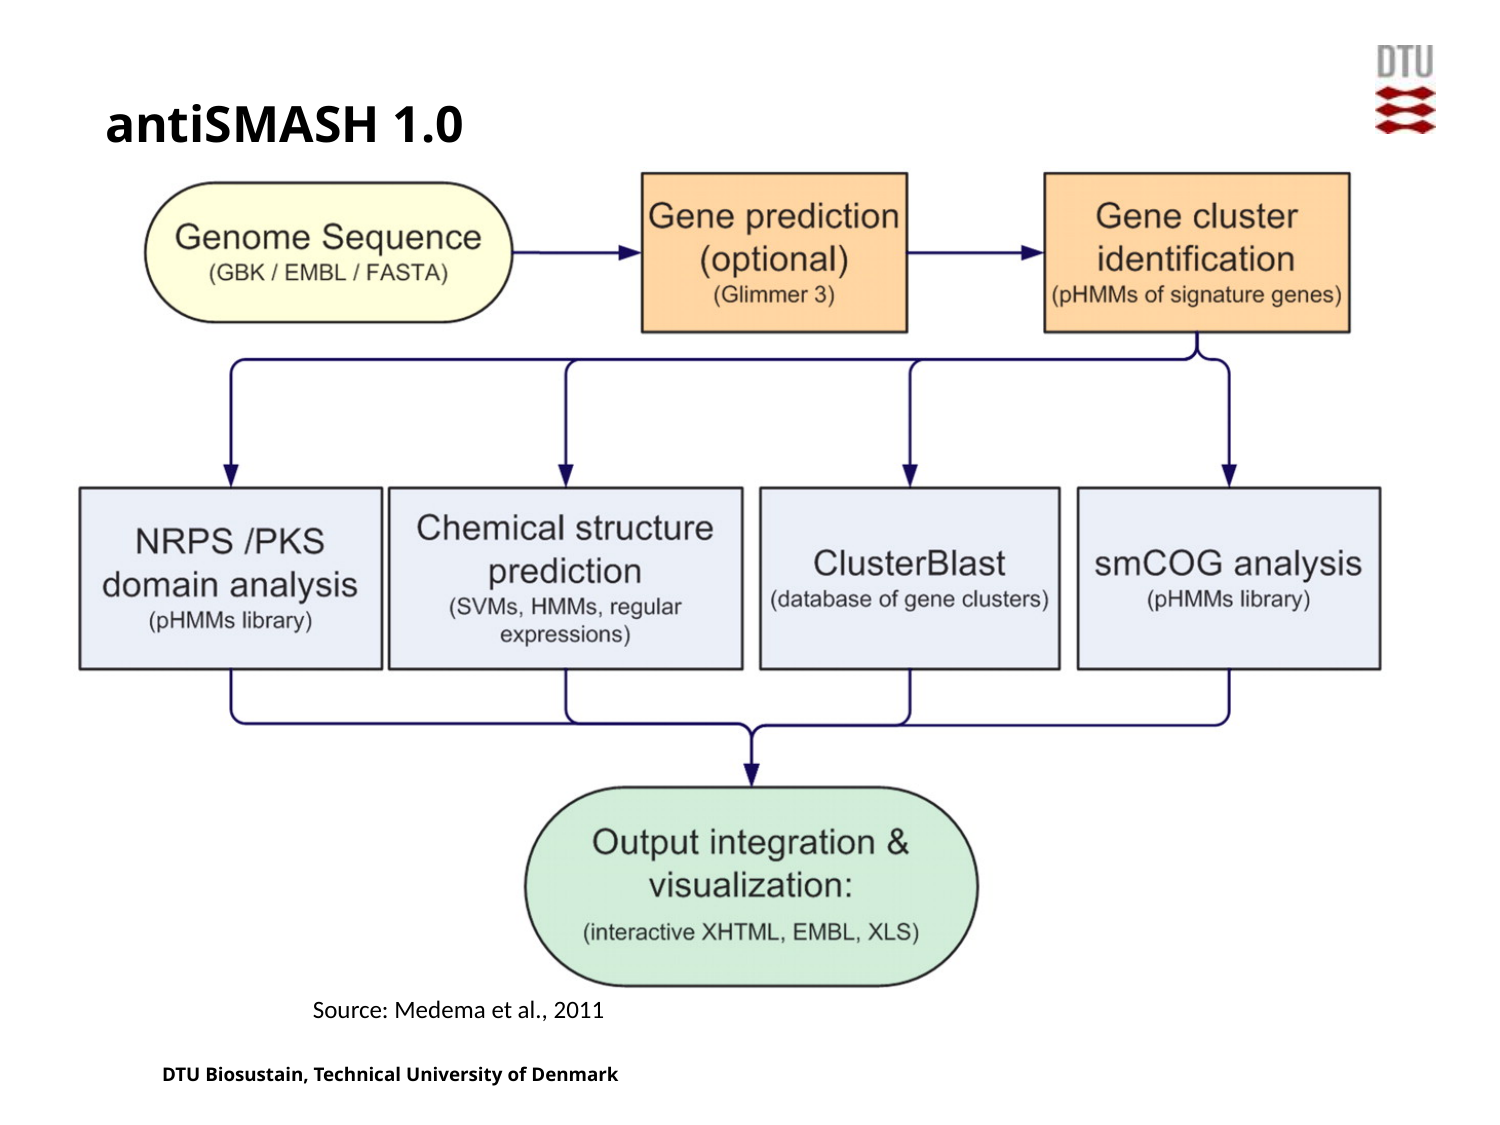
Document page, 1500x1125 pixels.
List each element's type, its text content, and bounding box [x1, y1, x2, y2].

picture [1380, 45, 1436, 134]
text_box Source: Medema et al., 2011 [298, 992, 621, 1033]
title antiSMASH 1.0 [105, 28, 1380, 167]
picture [73, 167, 1387, 993]
